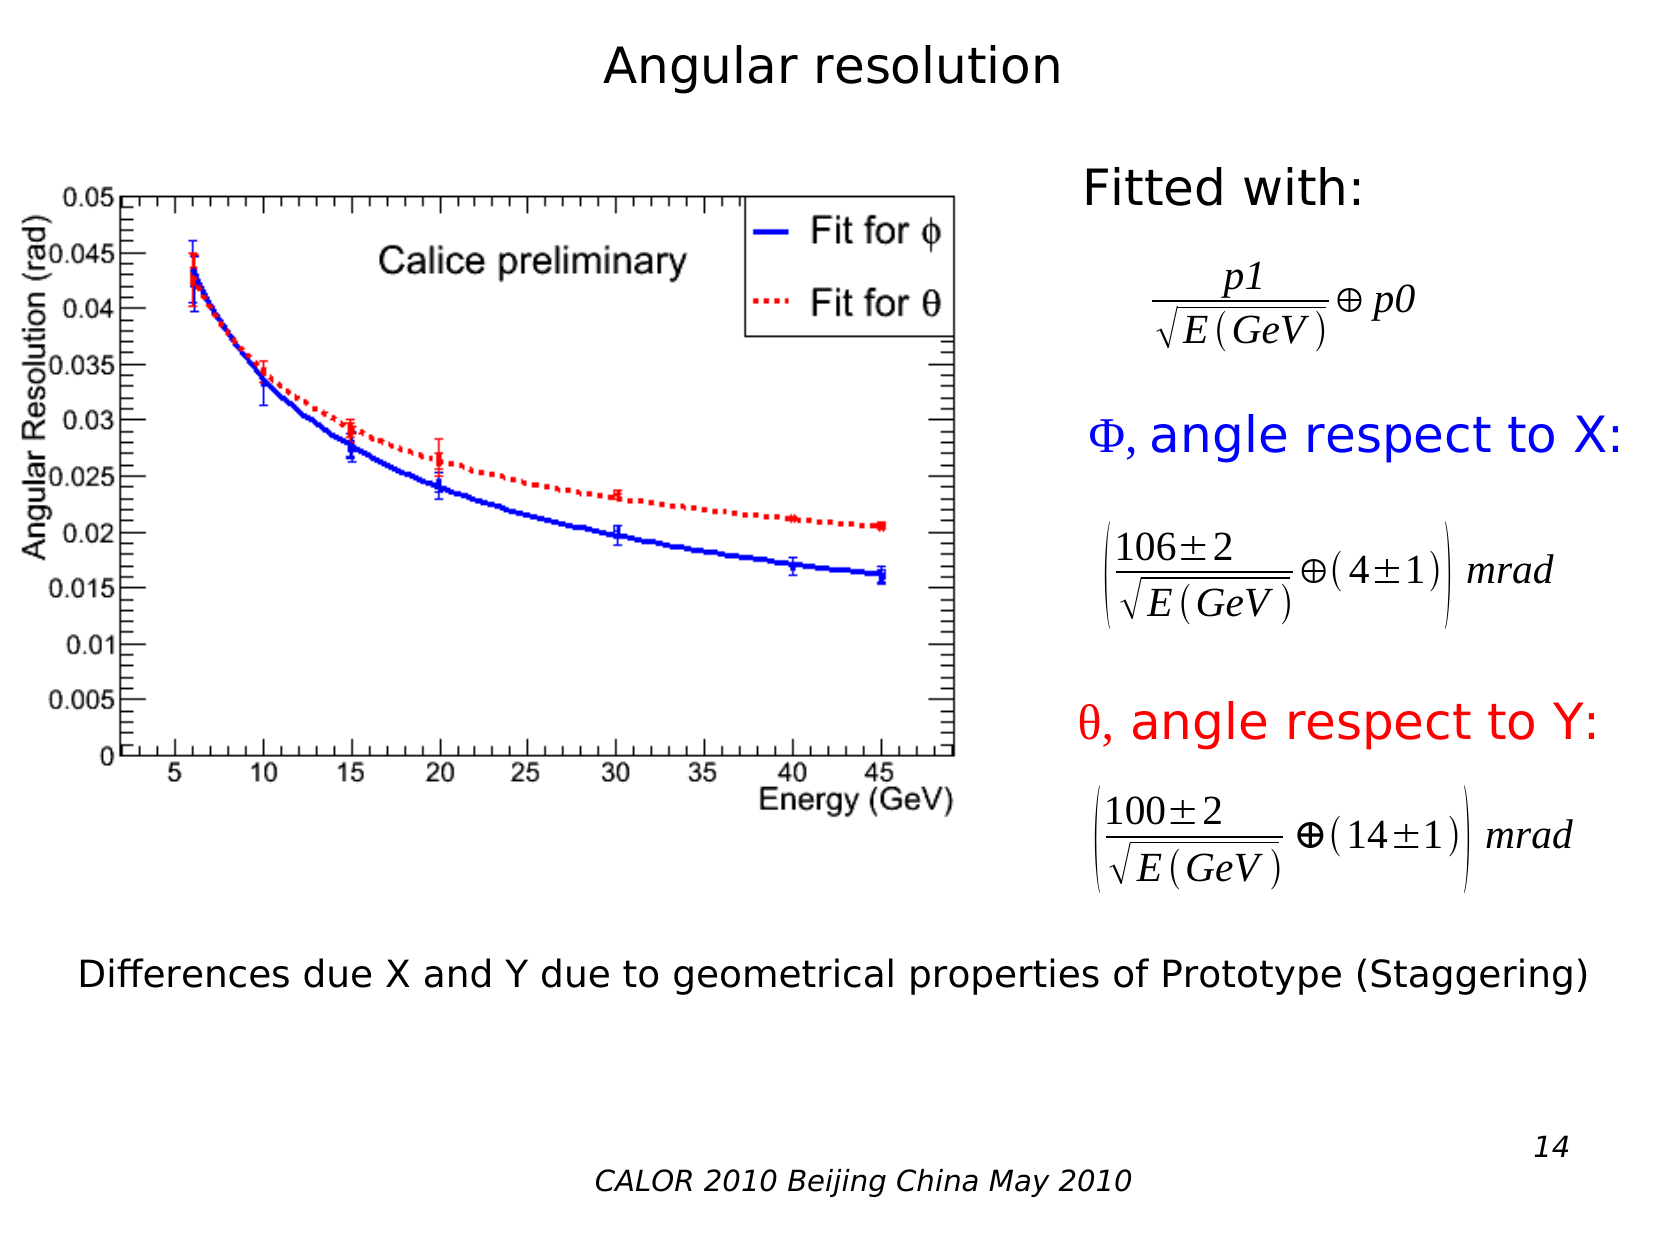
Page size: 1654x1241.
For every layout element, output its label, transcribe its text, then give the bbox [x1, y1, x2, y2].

text_box θ, angle respect to Y: [1062, 685, 1617, 760]
picture [17, 127, 1058, 826]
text_box Fitted with: [1067, 151, 1381, 225]
title Angular resolution [266, 8, 1400, 125]
chart [1144, 251, 1426, 356]
chart [1097, 517, 1565, 632]
chart [1086, 782, 1583, 897]
text_box Differences due X and Y due to geometrical properties of Prototype (Staggering) [62, 945, 1653, 1005]
text_box Φ, angle respect to X: [1073, 398, 1653, 473]
